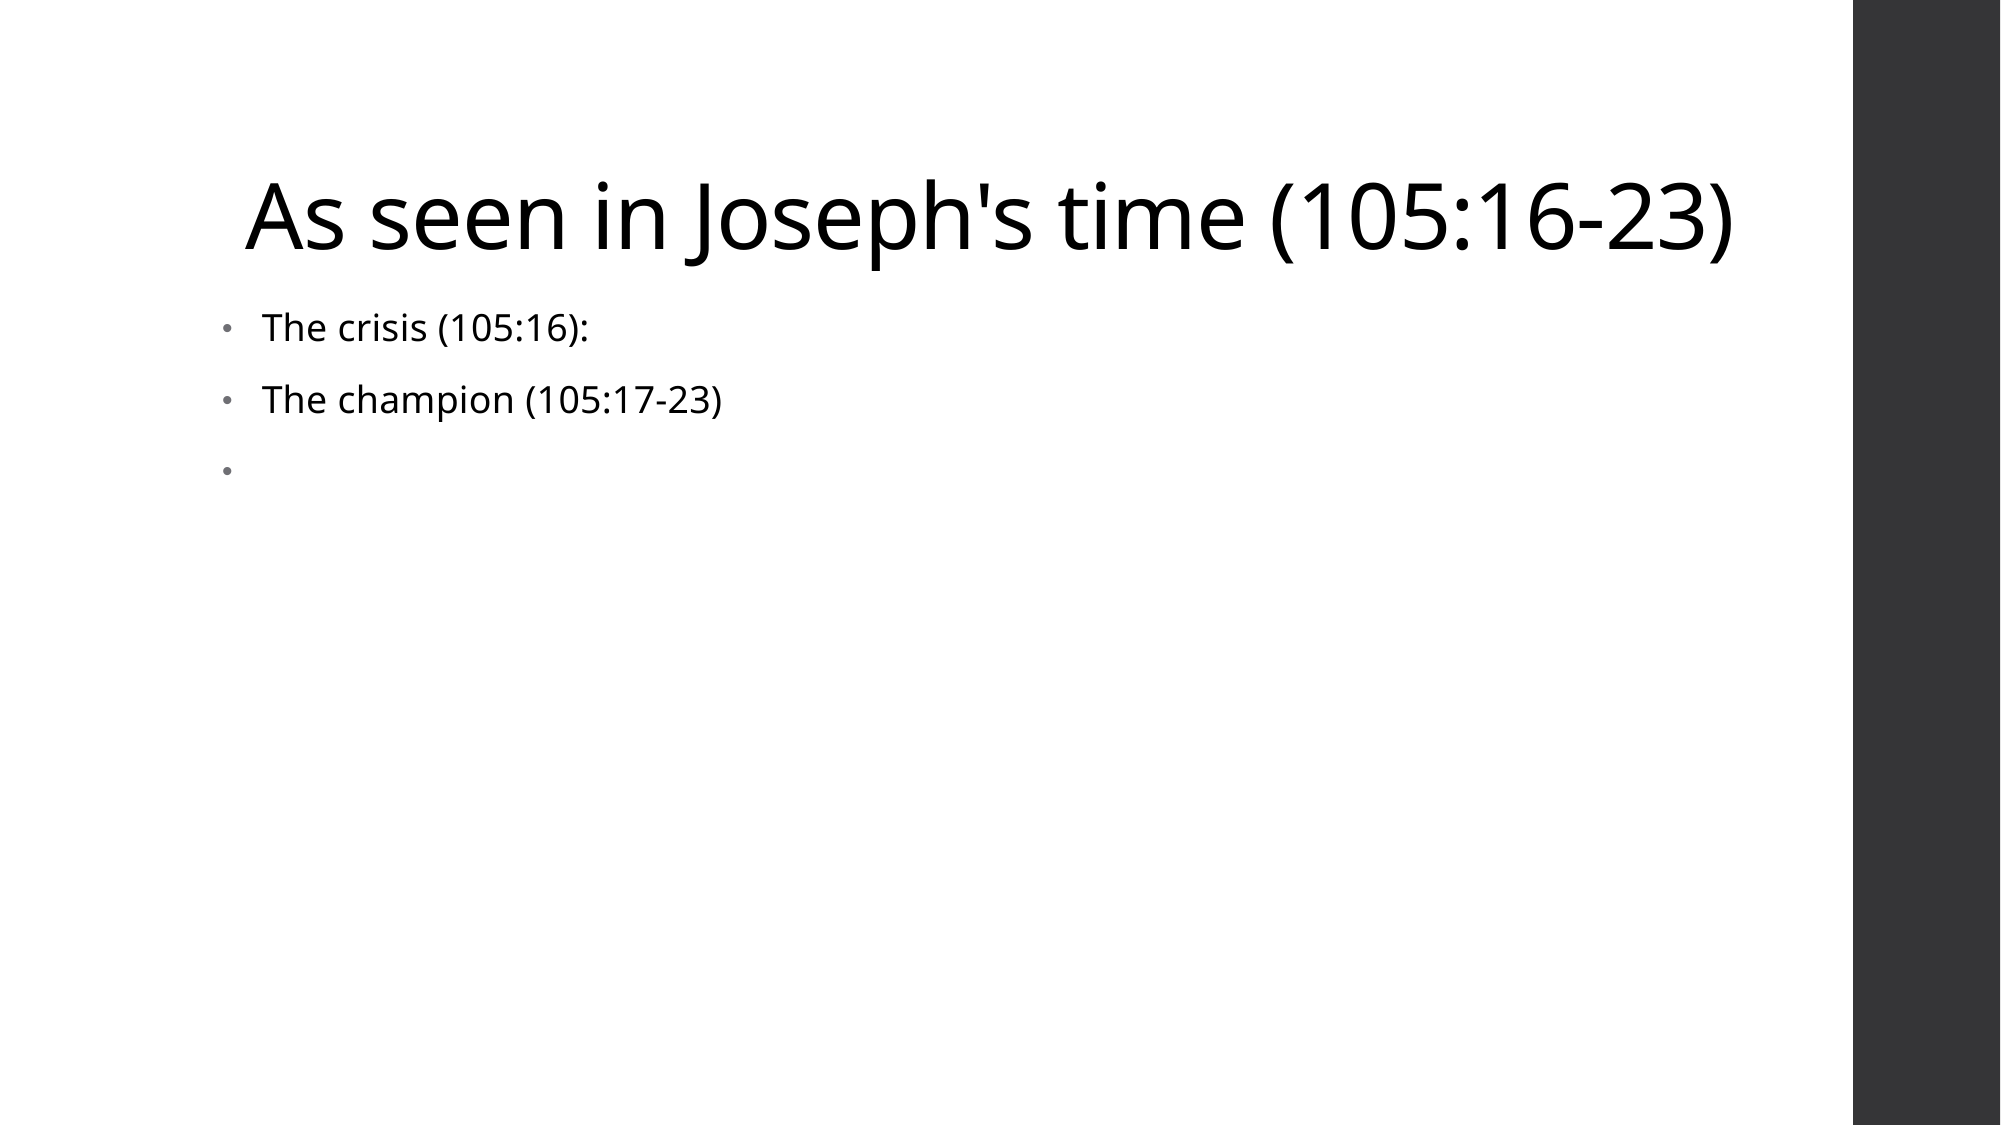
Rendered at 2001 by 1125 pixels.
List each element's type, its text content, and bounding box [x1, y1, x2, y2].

list The crisis (105:16): The champion (105:17-23) [206, 299, 1617, 1014]
title As seen in Joseph's time (105:16-23) [206, 60, 1797, 278]
